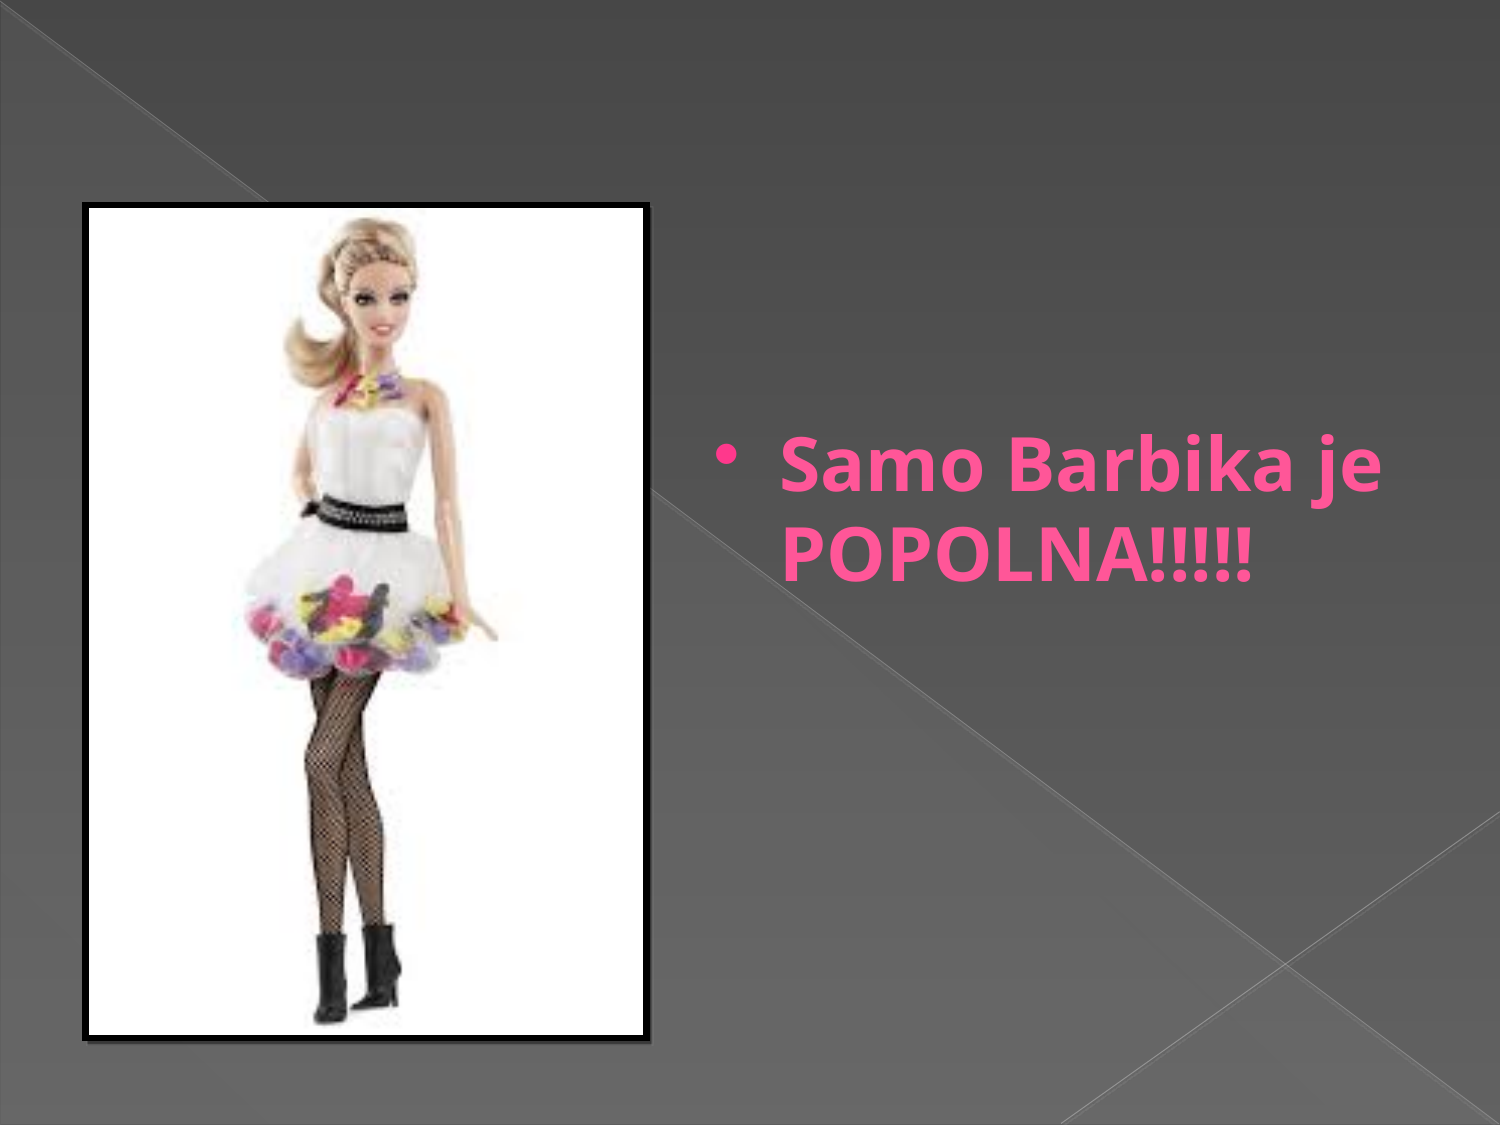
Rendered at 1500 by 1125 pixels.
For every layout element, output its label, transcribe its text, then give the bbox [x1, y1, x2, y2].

list Samo Barbika je POPOLNA!!!!! [690, 408, 1460, 1125]
picture [88, 208, 644, 1035]
